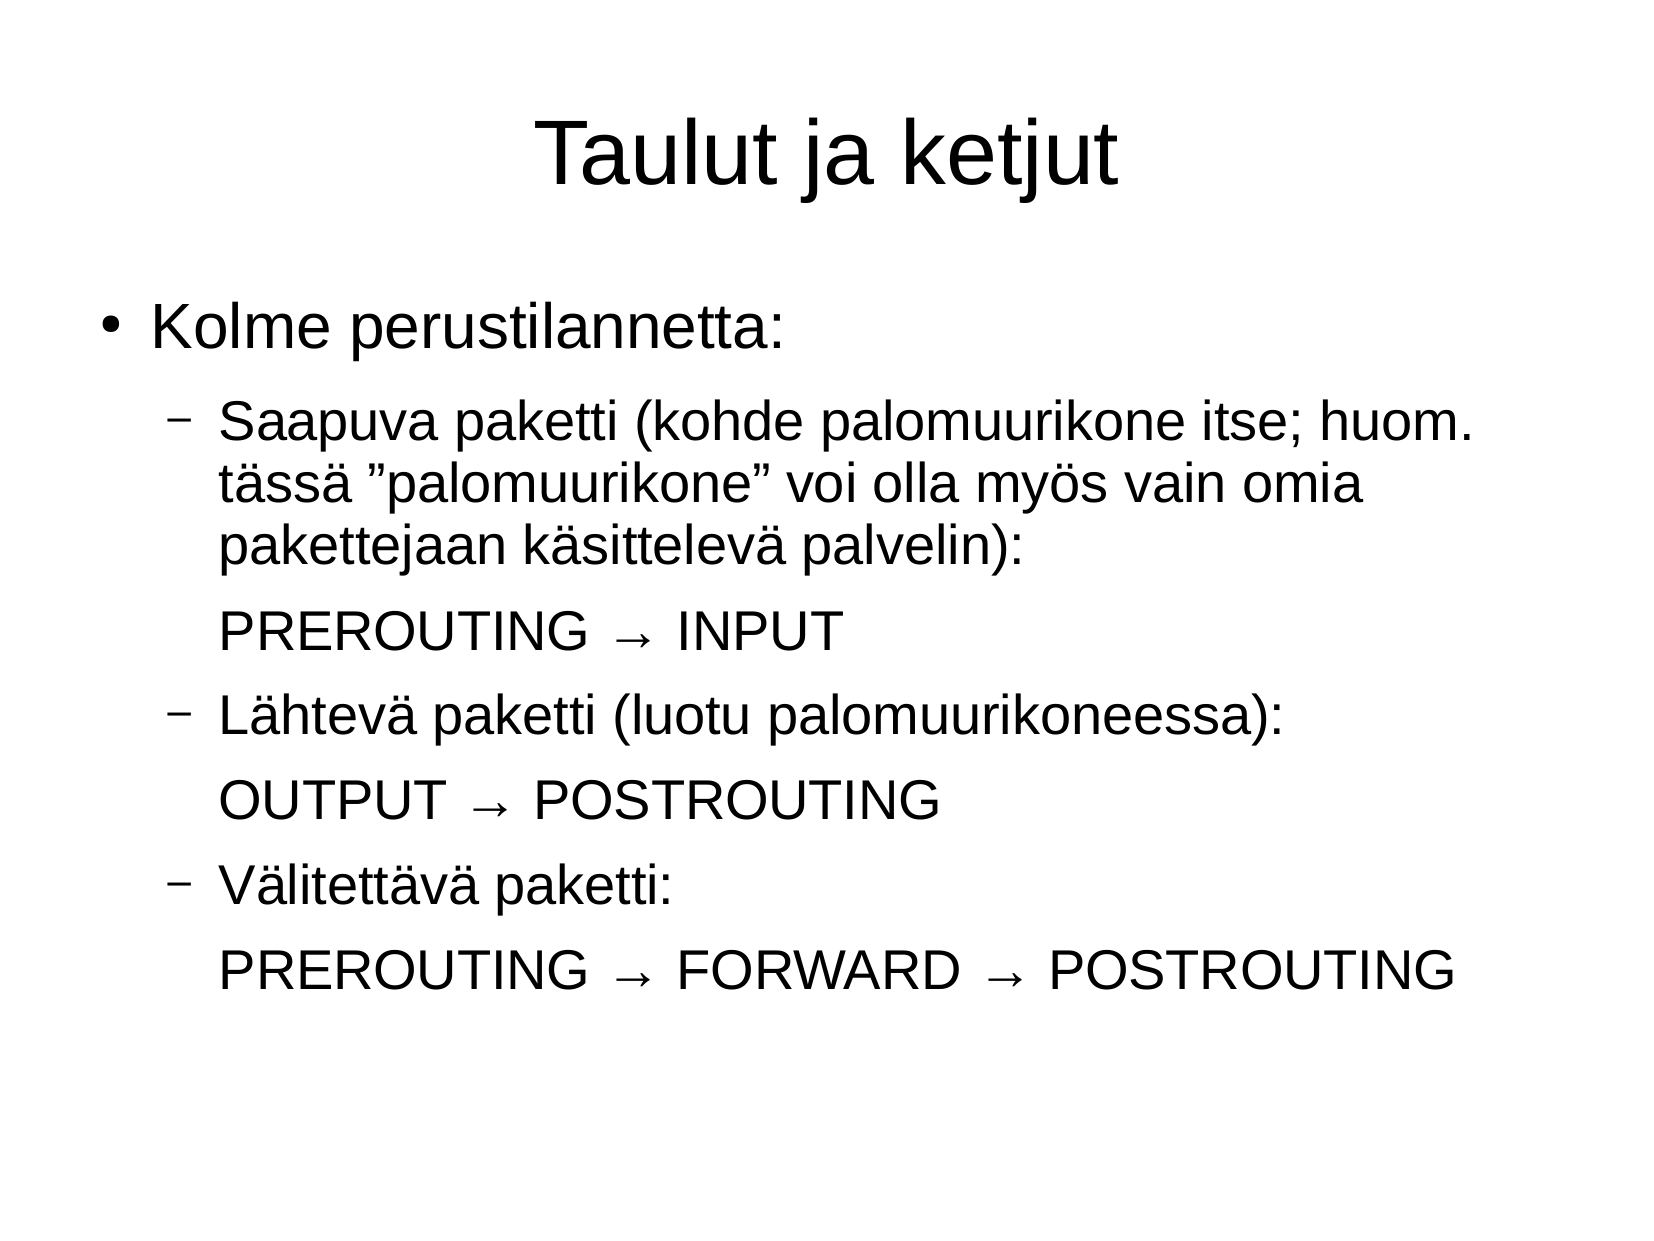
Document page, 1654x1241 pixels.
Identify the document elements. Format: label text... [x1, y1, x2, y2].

title Taulut ja ketjut [82, 49, 1571, 257]
list Kolme perustilannetta: Saapuva paketti (kohde palomuurikone itse; huom. tässä ”palomuurikone” voi olla myös vain omia pakettejaan käsittelevä palvelin): PREROUTING → INPUT Lähtevä paketti (luotu palomuurikoneessa): OUTPUT → POSTROUTING Välitettävä paketti: PREROUTING → FORWARD → POSTROUTING [82, 290, 1571, 1010]
